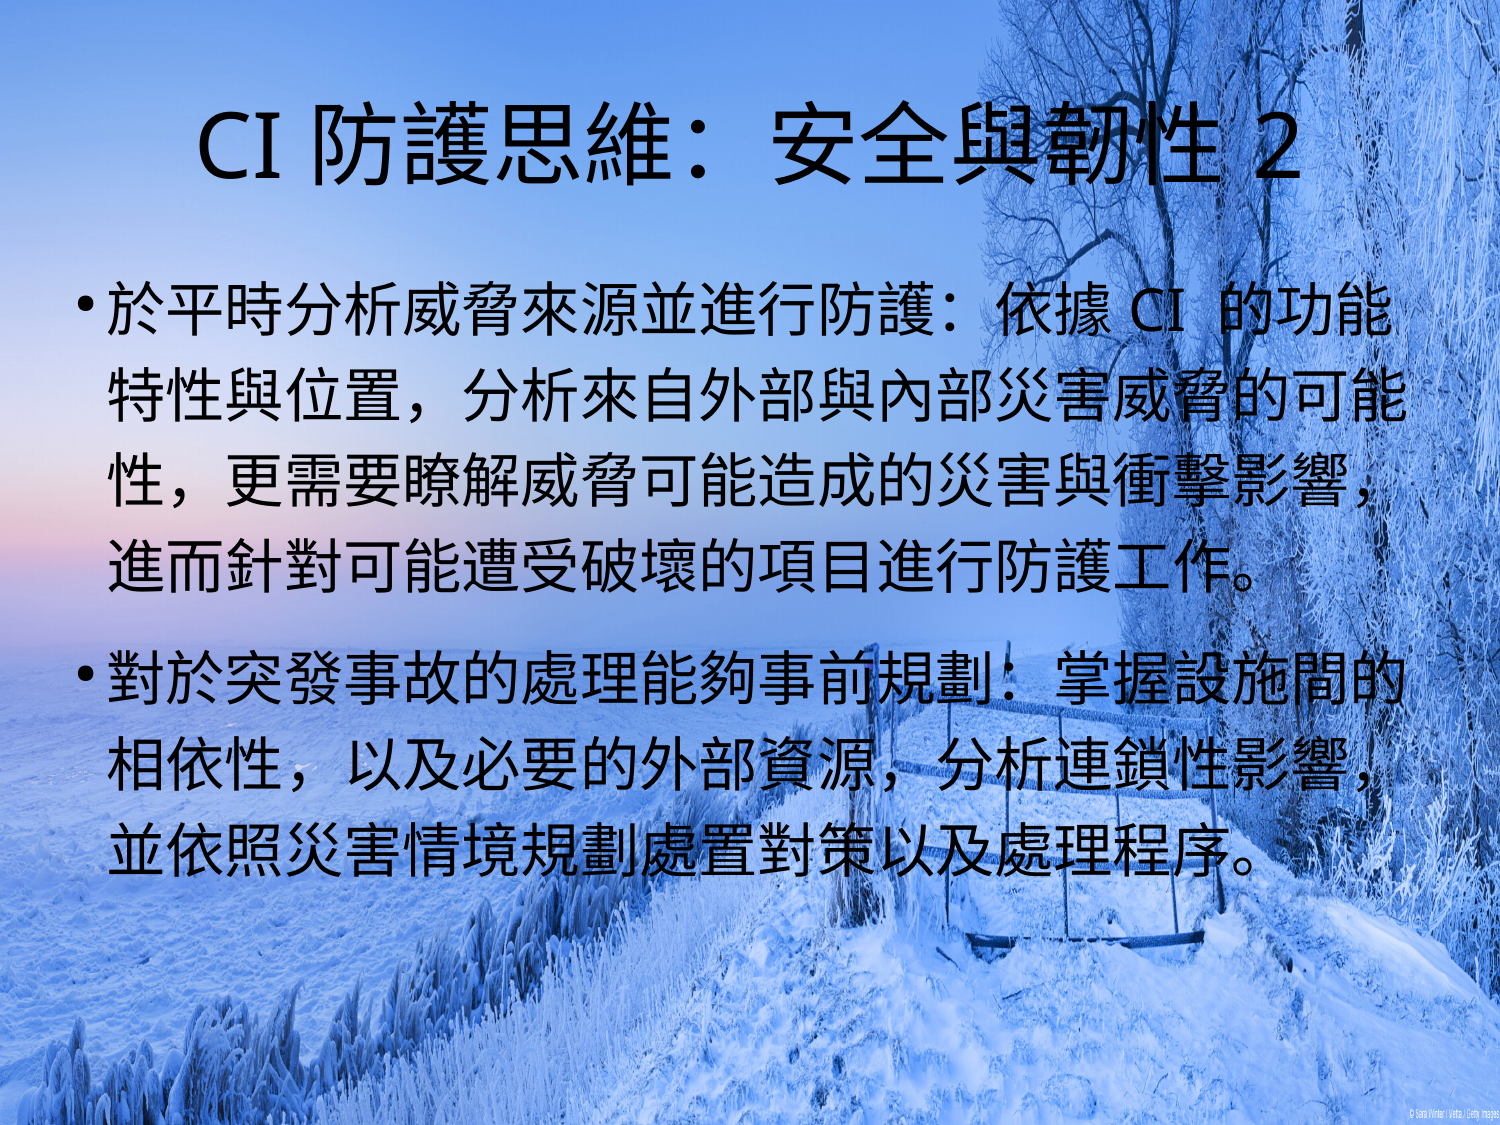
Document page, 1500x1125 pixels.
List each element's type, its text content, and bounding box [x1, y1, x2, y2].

picture [0, 0, 1500, 1125]
title CI防護思維：安全與韌性2 [75, 45, 1425, 233]
list 於平時分析威脅來源並進行防護：依據CI 的功能特性與位置，分析來自外部與內部災害威脅的可能性，更需要瞭解威脅可能造成的災害與衝擊影響，進而針對可能遭受破壞的項目進行防護工作。 對於突發事故的處理能夠事前規劃：掌握設施間的相依性，以及必要的外部資源，分析連鎖性影響，並依照災害情境規劃處置對策以及處理程序。 [75, 262, 1425, 1005]
